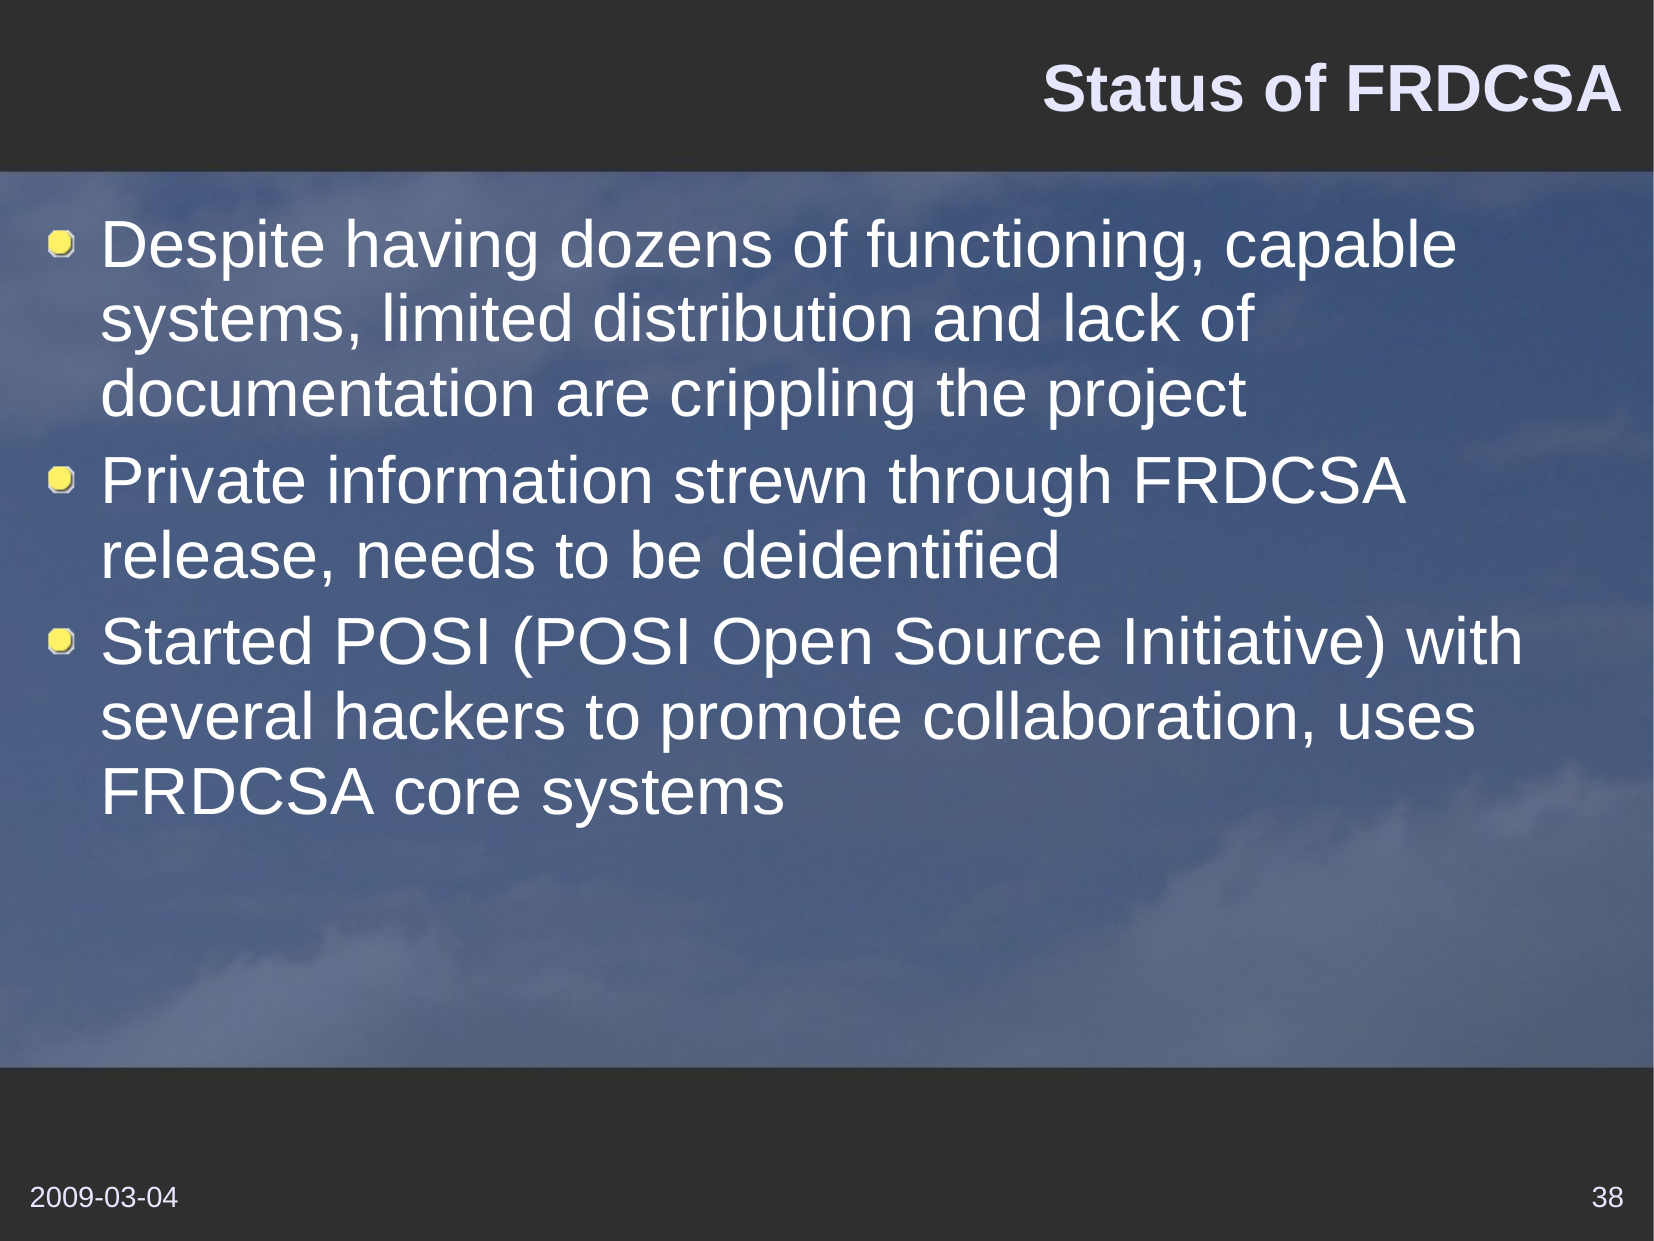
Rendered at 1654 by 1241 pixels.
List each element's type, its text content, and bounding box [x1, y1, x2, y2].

list Despite having dozens of functioning, capable systems, limited distribution and lack of documentation are crippling the project Private information strewn through FRDCSA release, needs to be deidentified Started POSI (POSI Open Source Initiative) with several hackers to promote collaboration, uses FRDCSA core systems [29, 206, 1625, 1019]
picture [0, 0, 1654, 1241]
title Status of FRDCSA [29, 29, 1625, 148]
